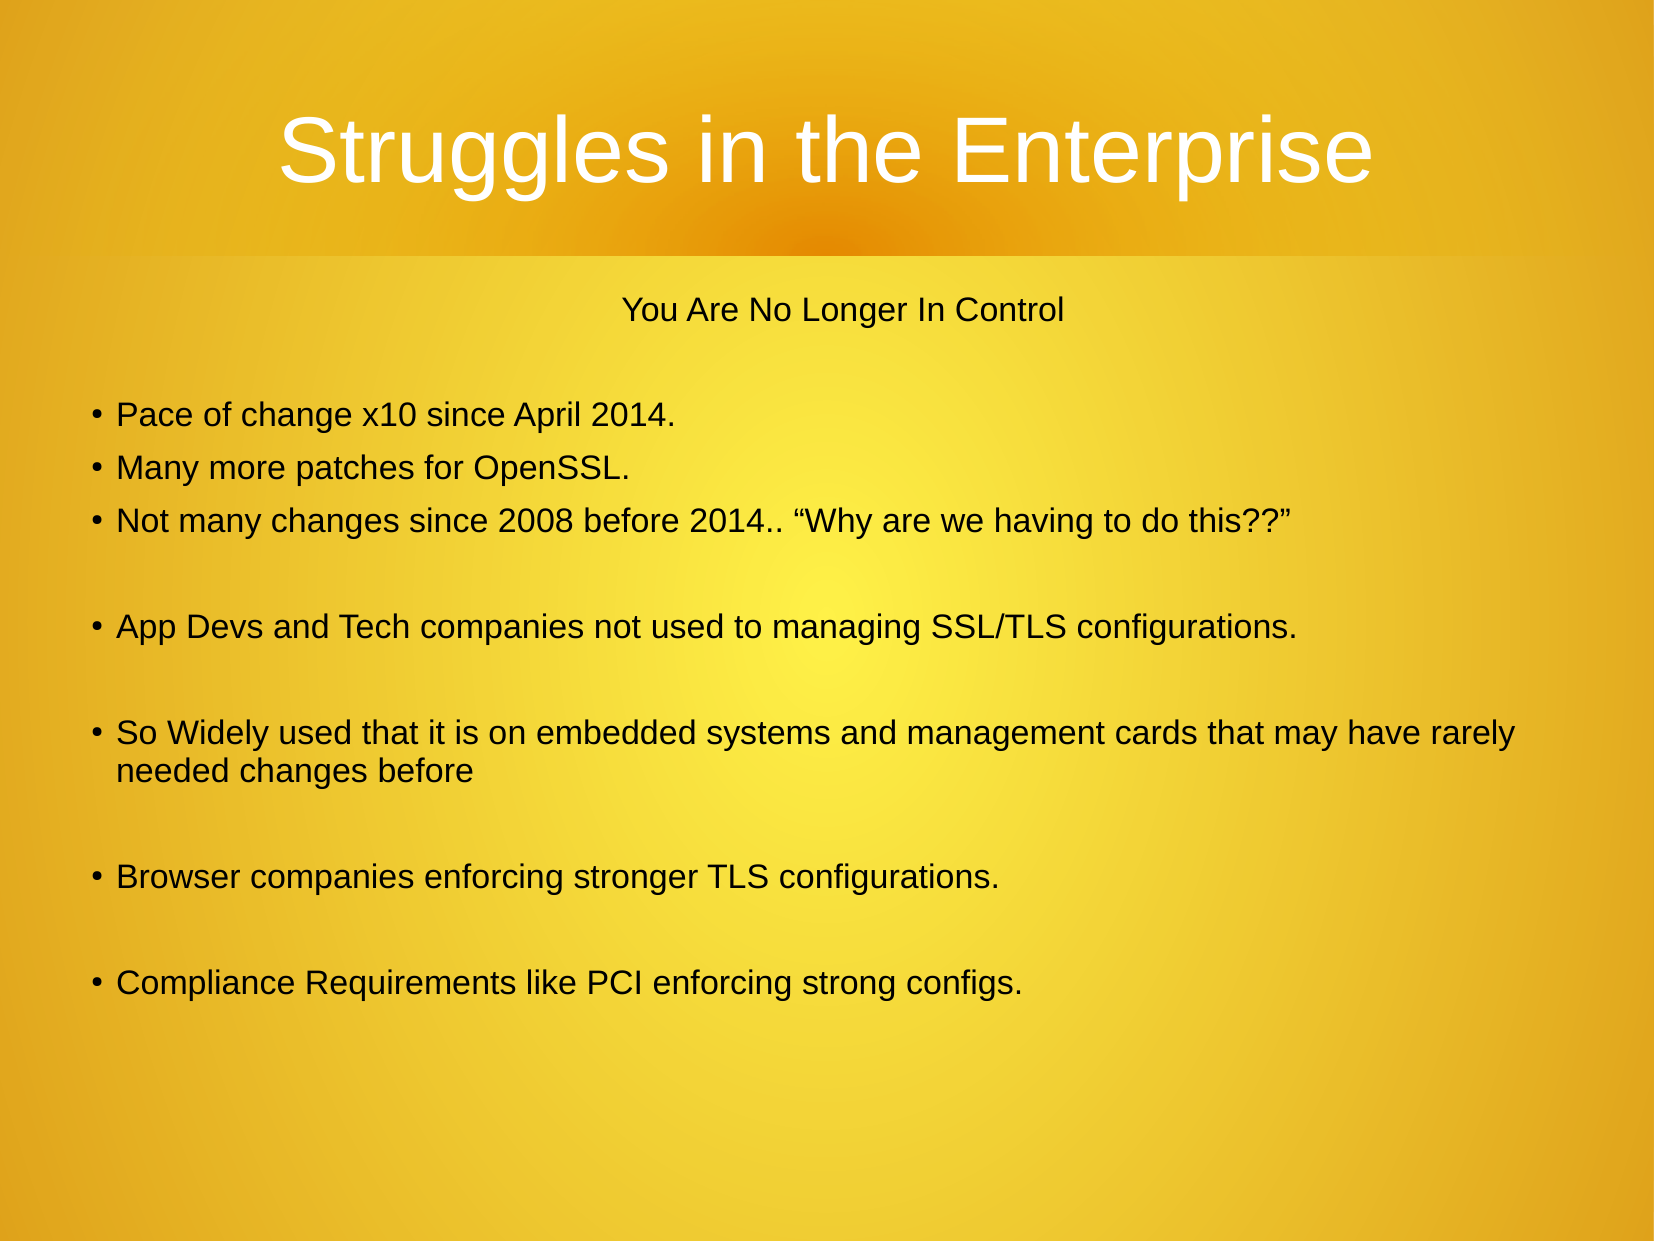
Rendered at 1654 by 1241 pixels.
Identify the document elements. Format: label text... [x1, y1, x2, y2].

title Struggles in the Enterprise [82, 47, 1571, 252]
list You Are No Longer In Control Pace of change x10 since April 2014. Many more patches for OpenSSL. Not many changes since 2008 before 2014.. “Why are we having to do this??” App Devs and Tech companies not used to managing SSL/TLS configurations. So Widely used that it is on embedded systems and management cards that may have rarely needed changes before Browser companies enforcing stronger TLS configurations. Compliance Requirements like PCI enforcing strong configs. [82, 290, 1571, 1010]
